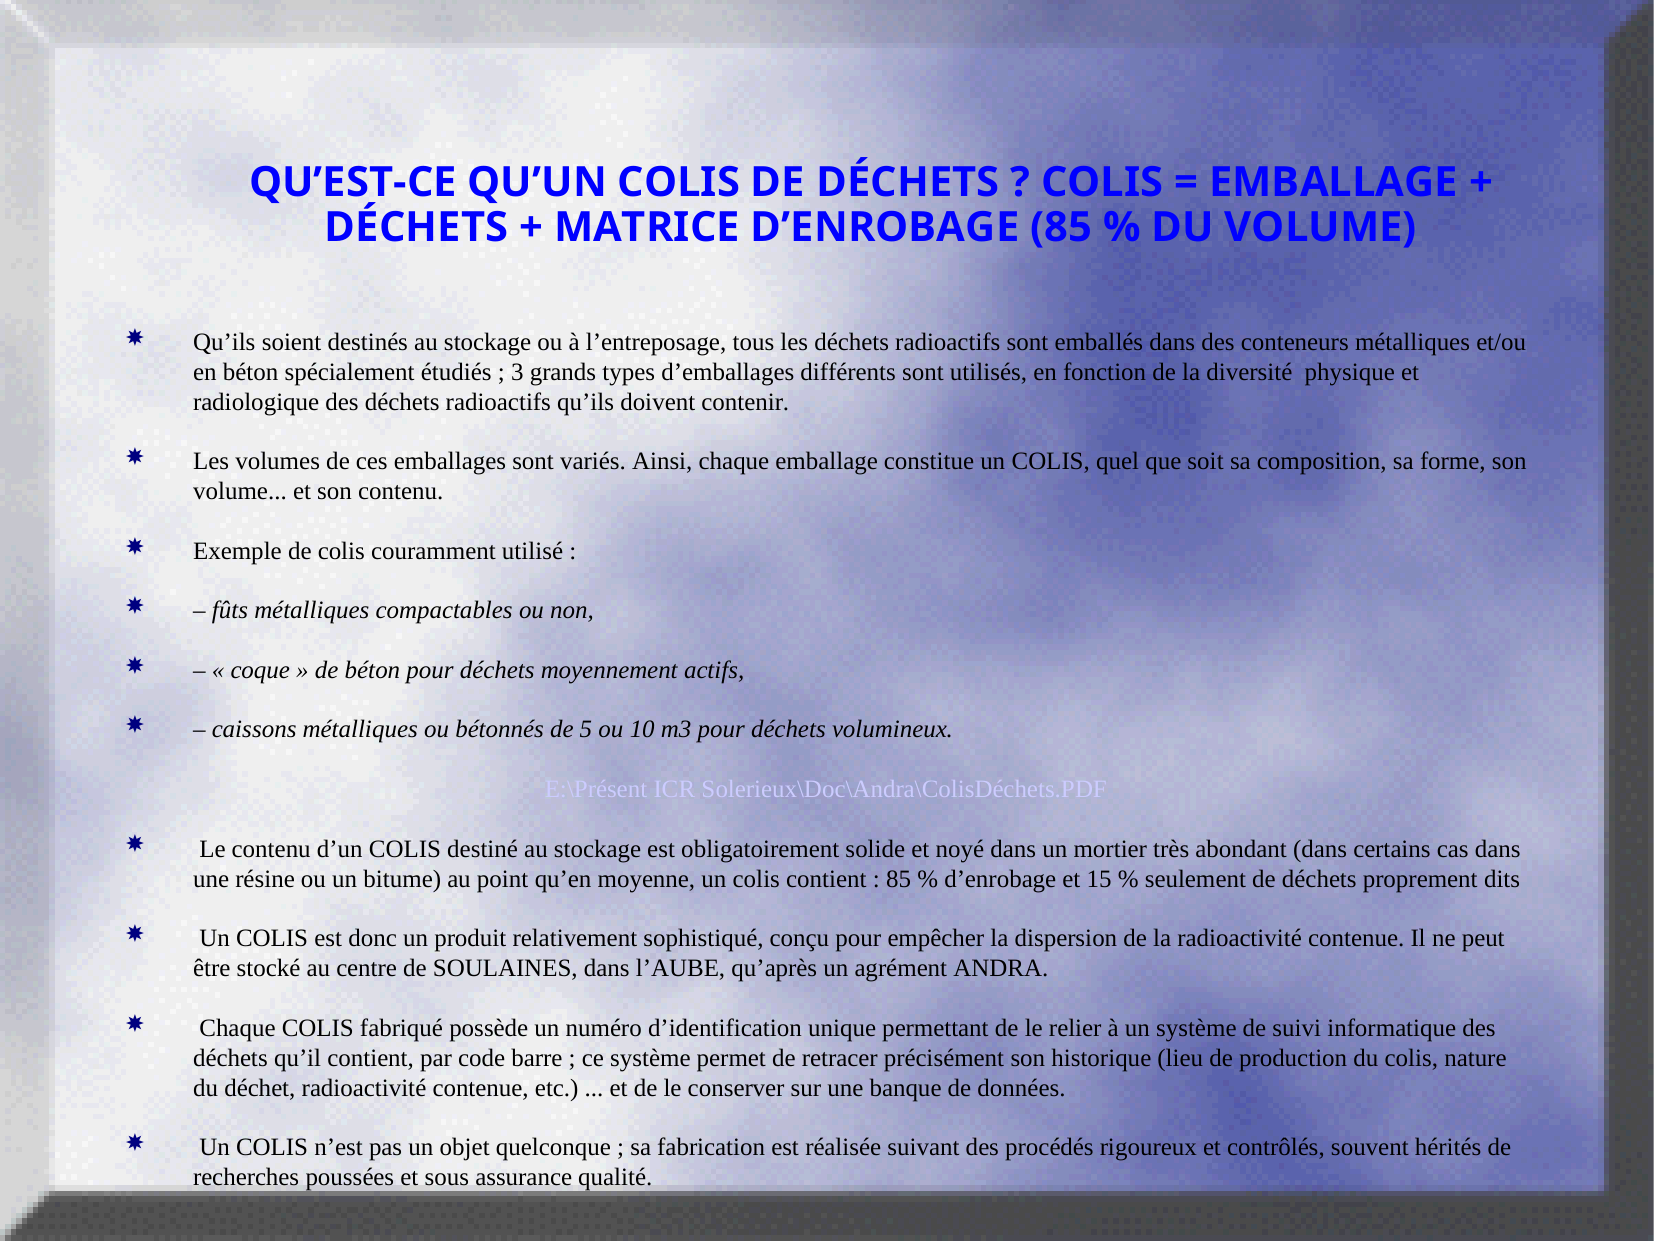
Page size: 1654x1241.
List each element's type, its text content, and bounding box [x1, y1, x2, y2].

title QU’EST-CE QU’UN COLIS DE DÉCHETS ? COLIS = EMBALLAGE + DÉCHETS + MATRICE D’ENROBAGE (85 % DU VOLUME) [201, 105, 1542, 306]
list Qu’ils soient destinés au stockage ou à l’entreposage, tous les déchets radioactifs sont emballés dans des conteneurs métalliques et/ou en béton spécialement étudiés ; 3 grands types d’emballages différents sont utilisés, en fonction de la diversité physique et radiologique des déchets radioactifs qu’ils doivent contenir. Les volumes de ces emballages sont variés. Ainsi, chaque emballage constitue un COLIS, quel que soit sa composition, sa forme, son volume... et son contenu. Exemple de colis couramment utilisé : – fûts métalliques compactables ou non, – « coque » de béton pour déchets moyennement actifs, – caissons métalliques ou bétonnés de 5 ou 10 m3 pour déchets volumineux. E:\Présent ICR Solerieux\Doc\Andra\ColisDéchets.PDF Le contenu d’un COLIS destiné au stockage est obligatoirement solide et noyé dans un mortier très abondant (dans certains cas dans une résine ou un bitume) au point qu’en moyenne, un colis contient : 85 % d’enrobage et 15 % seulement de déchets proprement dits Un COLIS est donc un produit relativement sophistiqué, conçu pour empêcher la dispersion de la radioactivité contenue. Il ne peut être stocké au centre de SOULAINES, dans l’AUBE, qu’après un agrément ANDRA. Chaque COLIS fabriqué possède un numéro d’identification unique permettant de le relier à un système de suivi informatique des déchets qu’il contient, par code barre ; ce système permet de retracer précisément son historique (lieu de production du colis, nature du déchet, radioactivité contenue, etc.) ... et de le conserver sur une banque de données. Un COLIS n’est pas un objet quelconque ; sa fabrication est réalisée suivant des procédés rigoureux et contrôlés, souvent hérités de recherches poussées et sous assurance qualité. [118, 265, 1529, 1187]
picture [0, 0, 1654, 1241]
